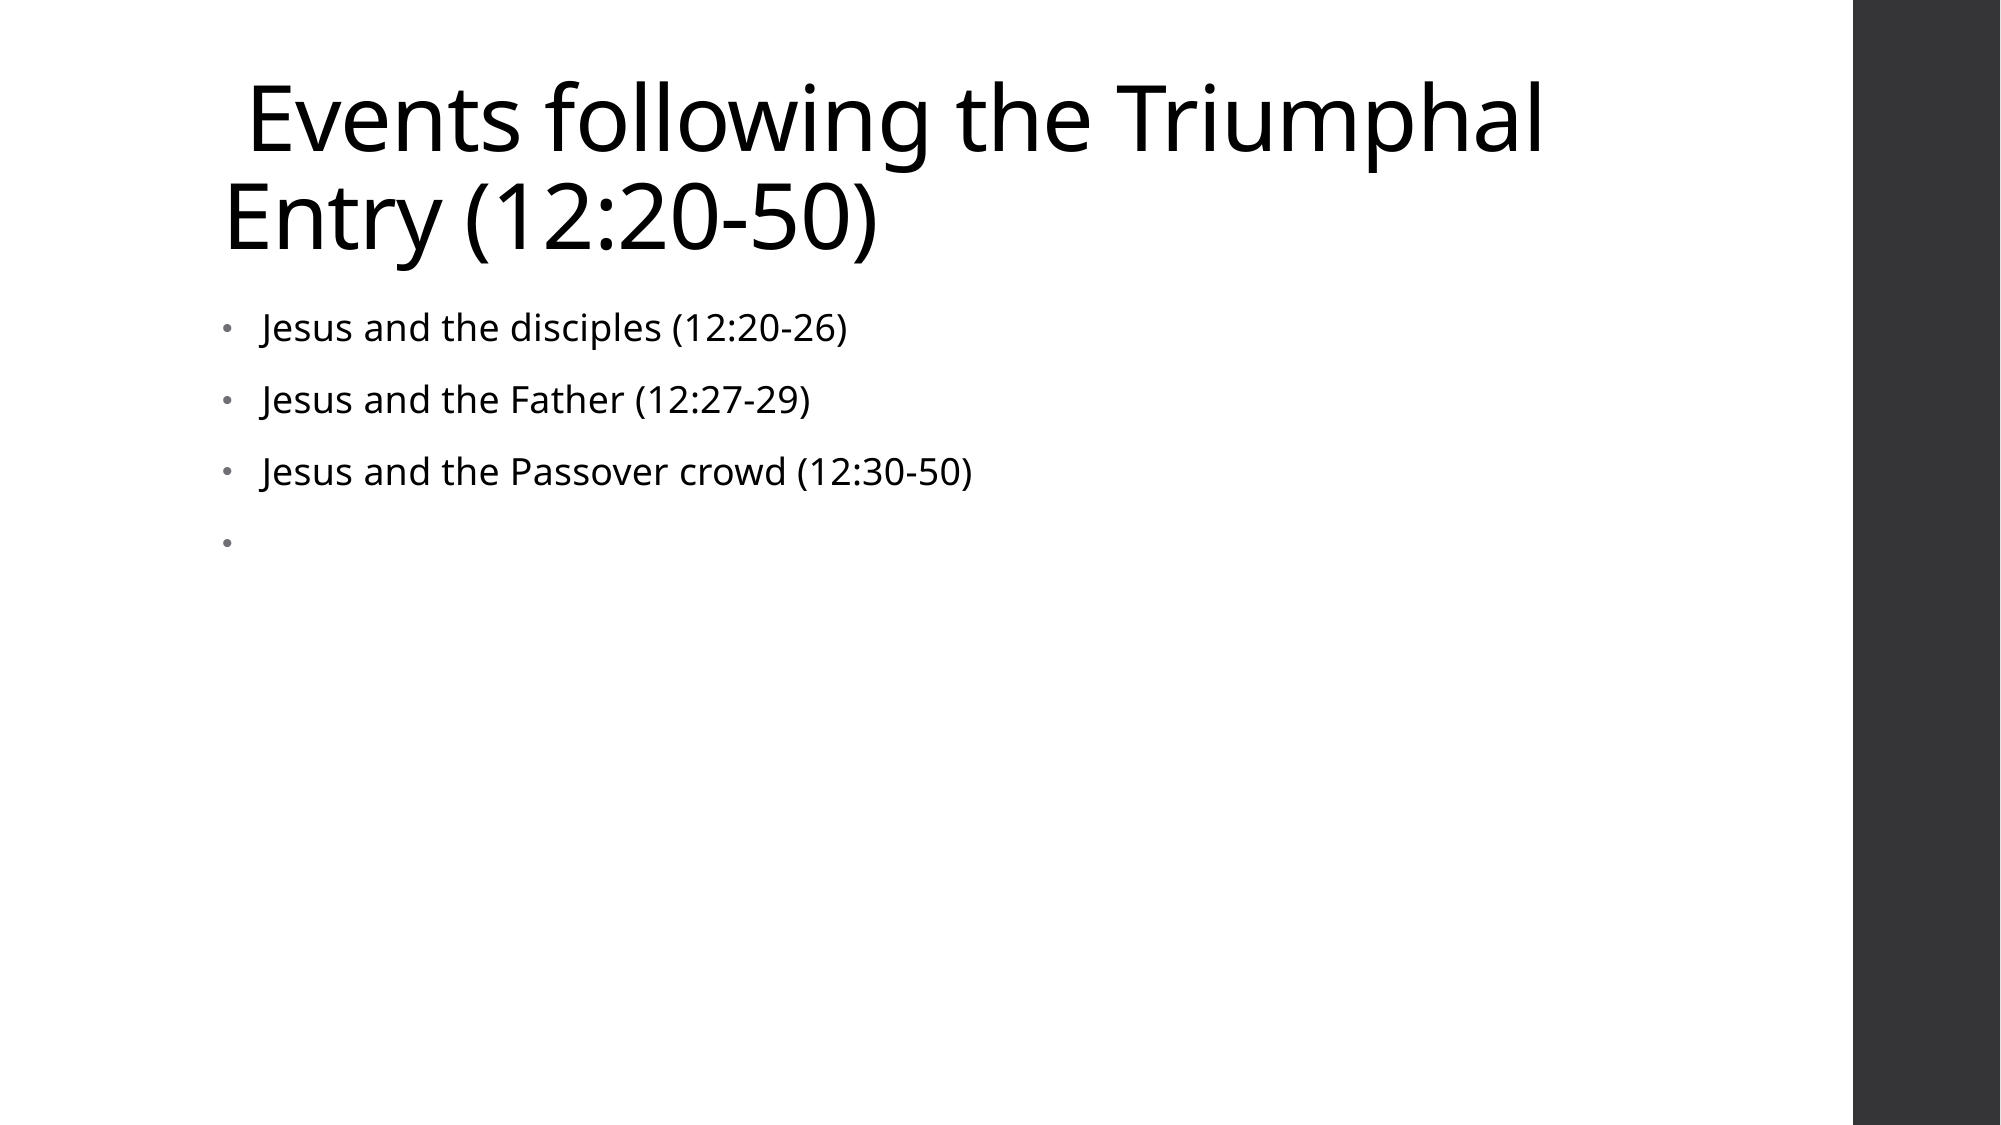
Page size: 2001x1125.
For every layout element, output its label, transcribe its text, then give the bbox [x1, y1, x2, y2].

title Events following the Triumphal Entry (12:20-50) [206, 60, 1797, 278]
list Jesus and the disciples (12:20-26) Jesus and the Father (12:27-29) Jesus and the Passover crowd (12:30-50) [206, 299, 1617, 1014]
